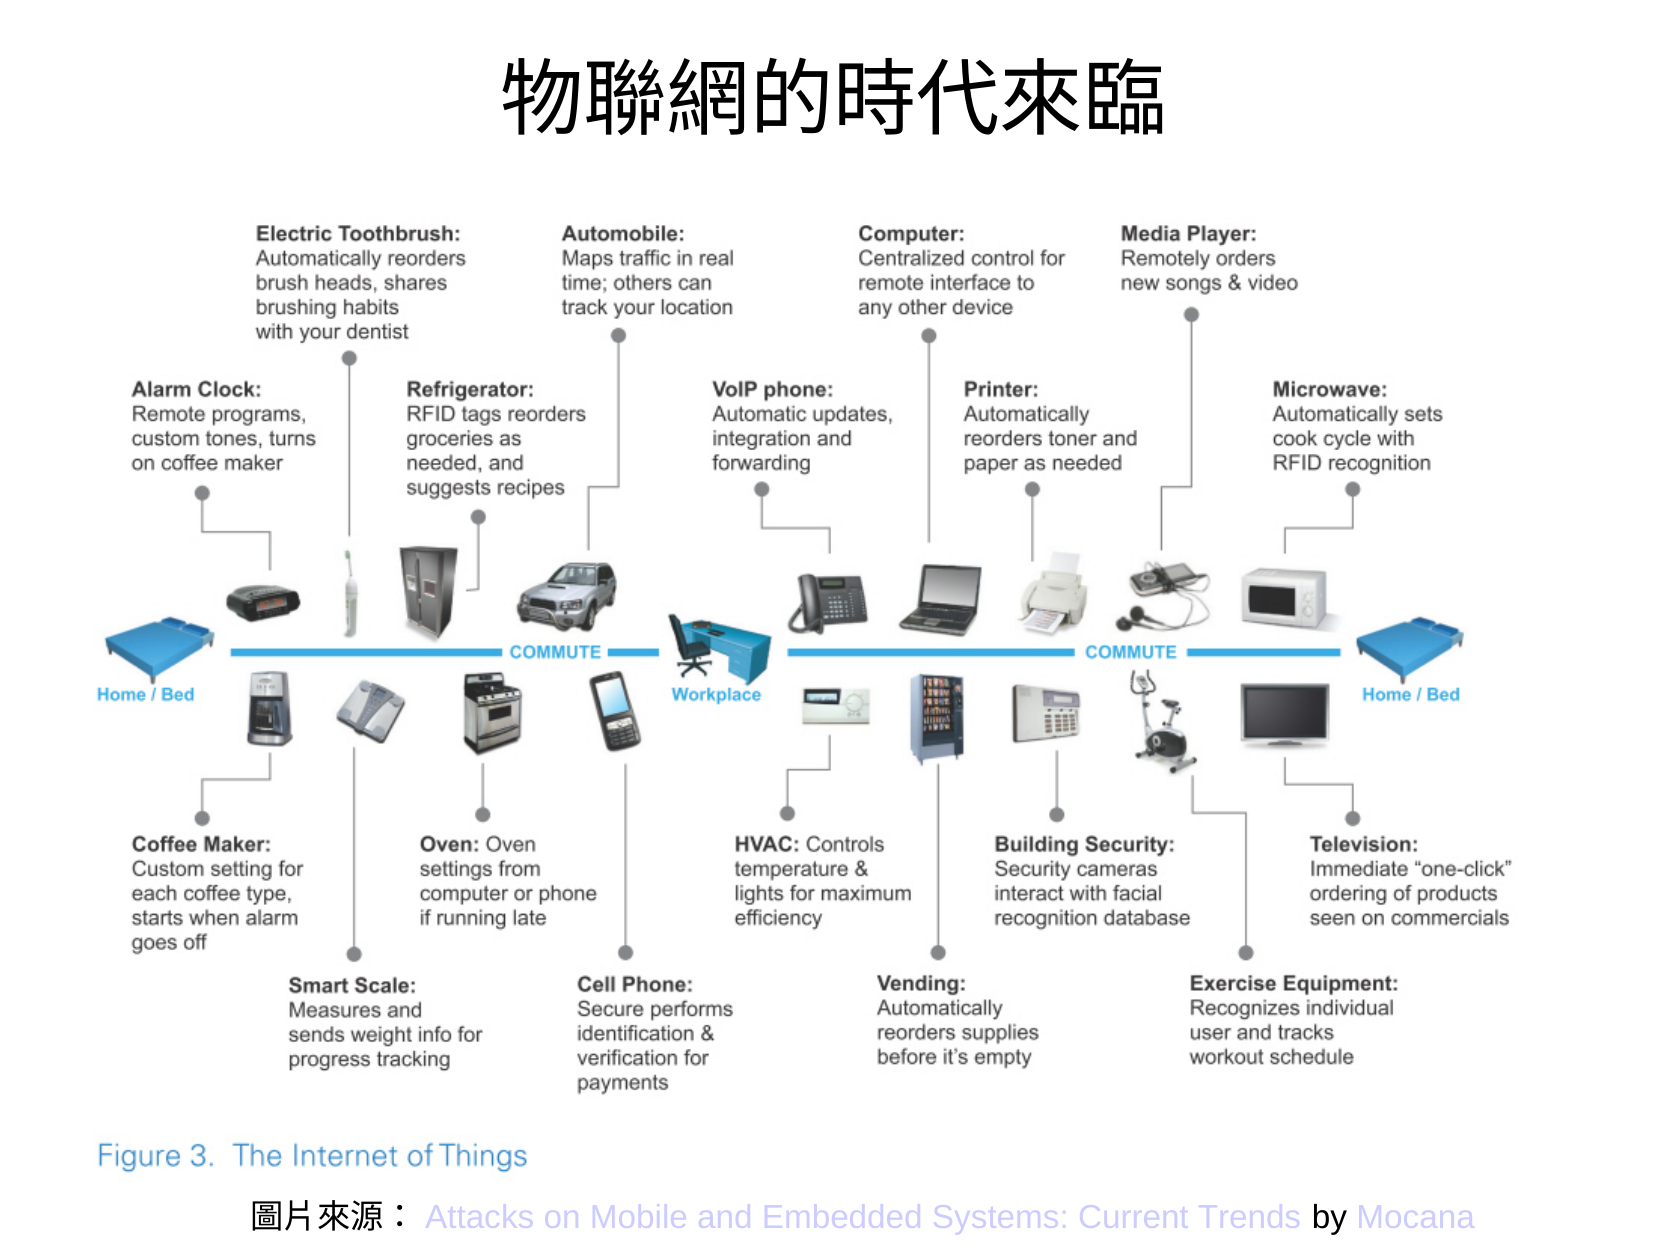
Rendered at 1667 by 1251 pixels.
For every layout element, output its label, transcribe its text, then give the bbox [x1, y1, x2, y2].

text_box 圖片來源：Attacks on Mobile and Embedded Systems: Current Trends by Mocana [236, 1187, 1512, 1243]
title 物聯網的時代來臨 [0, 0, 1667, 184]
picture [58, 206, 1595, 1185]
